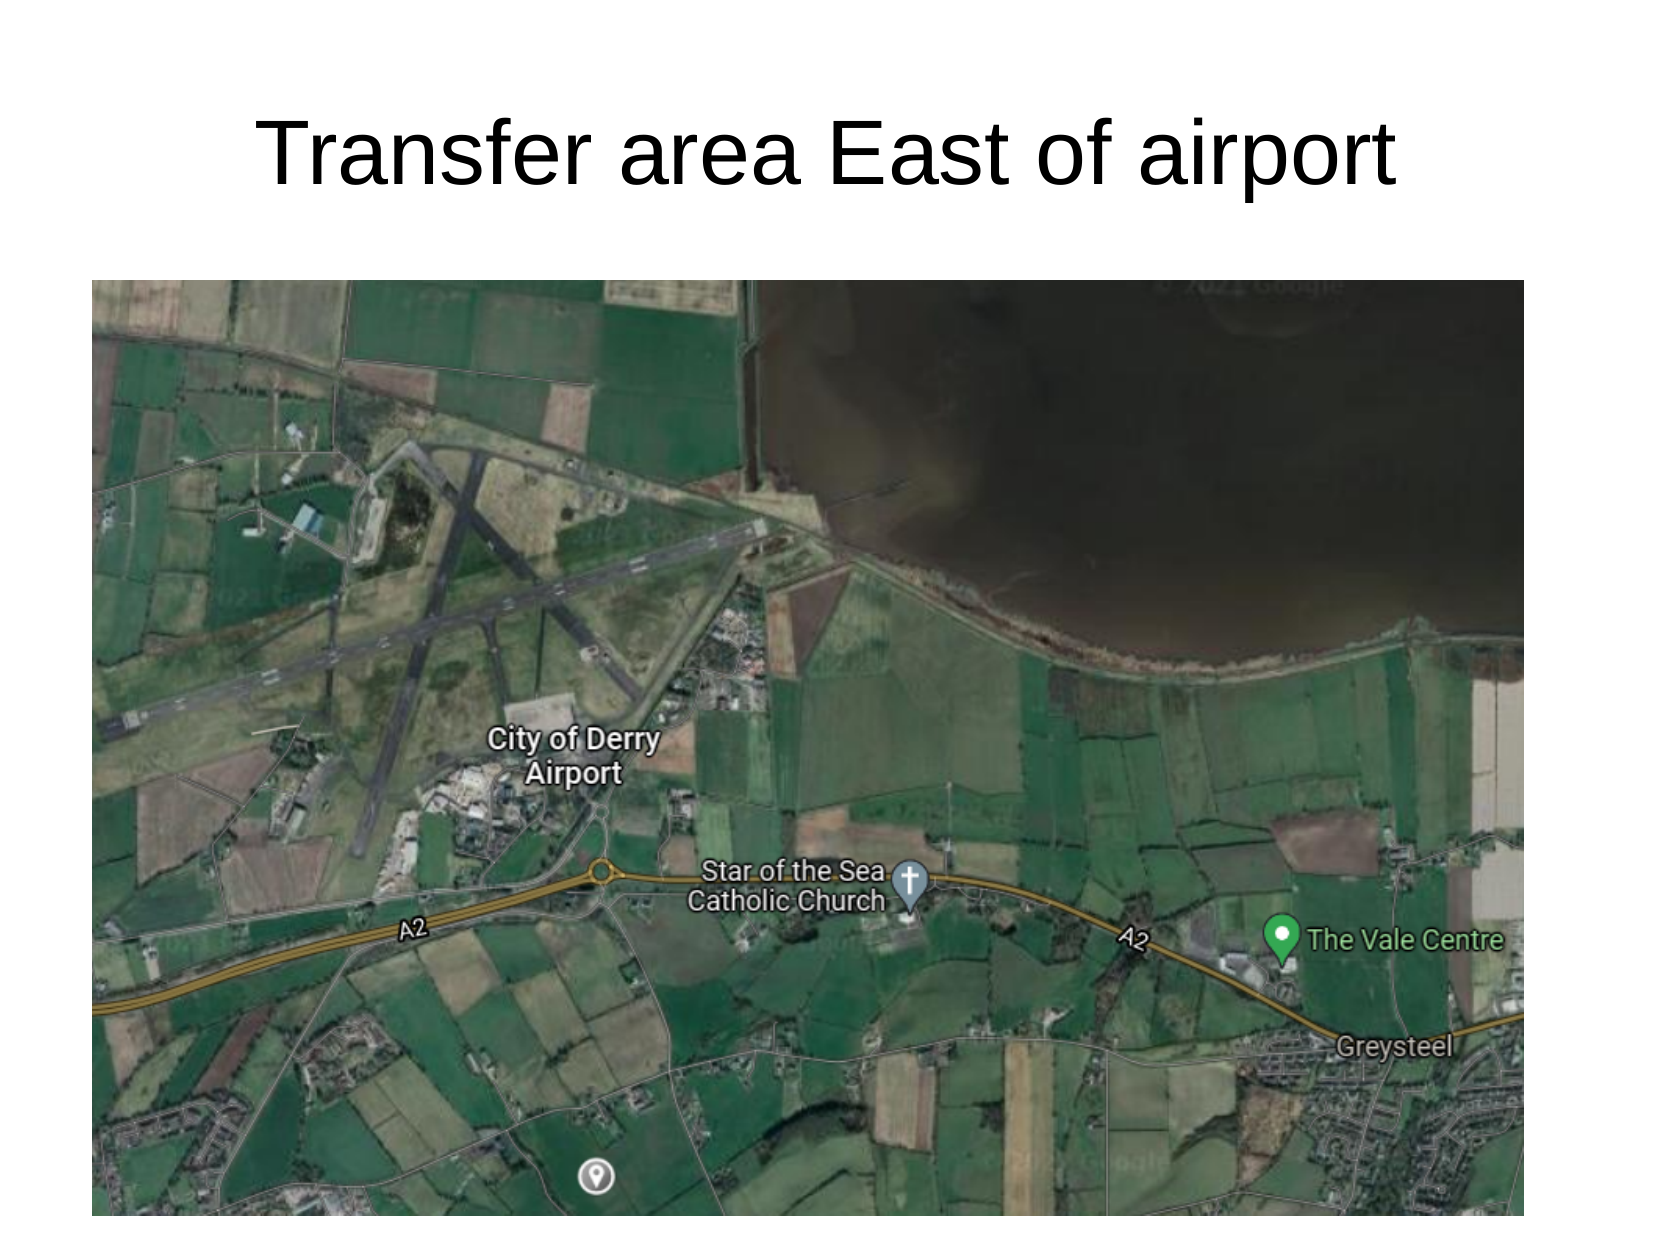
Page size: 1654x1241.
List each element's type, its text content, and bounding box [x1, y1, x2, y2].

title Transfer area East of airport [82, 49, 1571, 257]
picture [92, 280, 1524, 1216]
